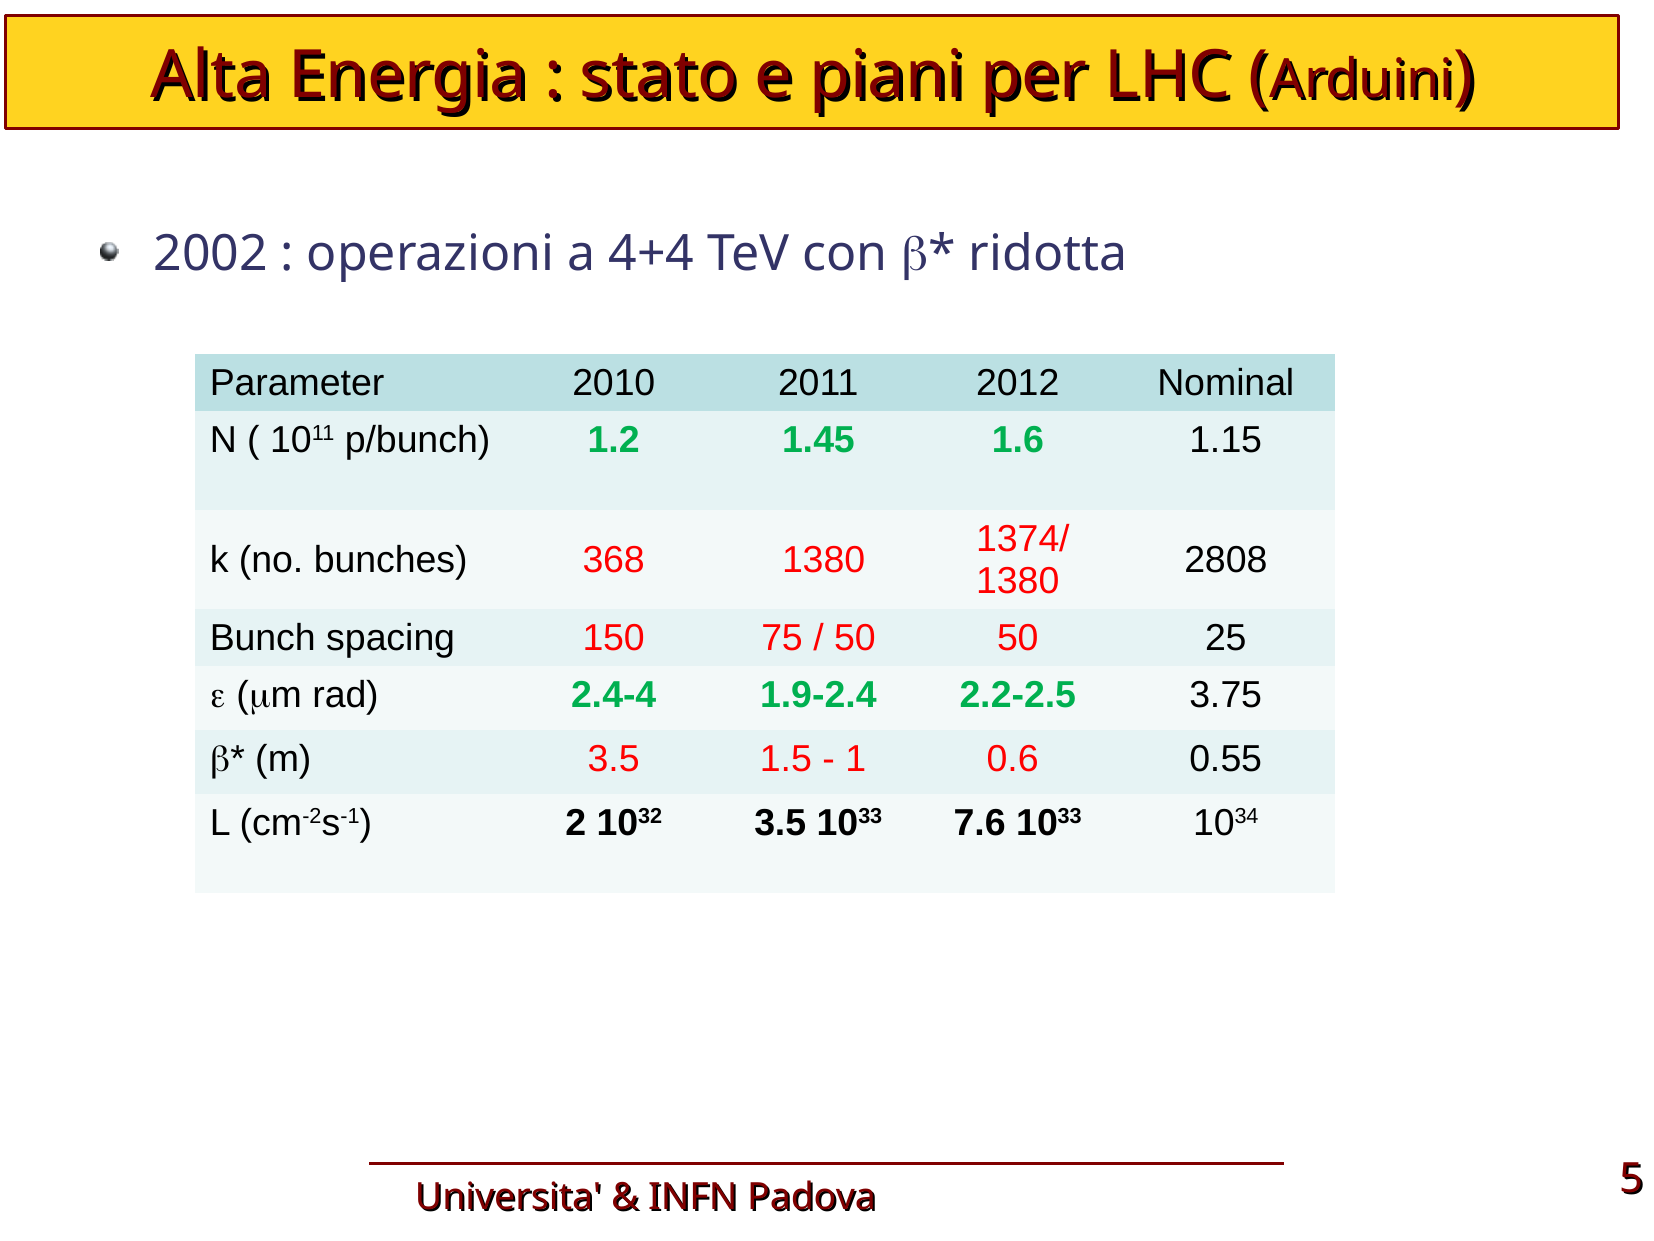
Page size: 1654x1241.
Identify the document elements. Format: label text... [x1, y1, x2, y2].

table_cell 25 [1116, 609, 1335, 666]
table_cell 1034 [1116, 794, 1335, 893]
table_cell 1.15 [1116, 411, 1335, 510]
table_header 2012 [919, 354, 1116, 411]
table_cell e (mm rad) [195, 666, 510, 730]
table_header Nominal [1116, 354, 1335, 411]
table_cell 3.75 [1116, 666, 1335, 730]
table_cell 368 [510, 510, 718, 609]
table_cell 3.5 [510, 730, 718, 794]
table_cell 1380 [718, 510, 919, 609]
table_cell 1.9-2.4 [718, 666, 919, 730]
title Alta Energia : stato e piani per LHC (Arduini) [5, 15, 1619, 129]
table_cell 75 / 50 [718, 609, 919, 666]
table_cell 50 [919, 609, 1116, 666]
table_cell 1.2 [510, 411, 718, 510]
picture [100, 249, 119, 261]
table_cell Bunch spacing [195, 609, 510, 666]
table_cell 2808 [1116, 510, 1335, 609]
table_cell 3.5 1033 [718, 794, 919, 893]
table_cell 2.4-4 [510, 666, 718, 730]
table_header 2011 [718, 354, 919, 411]
table_cell 1374/ 1380 [919, 510, 1116, 609]
table_cell 1.5 - 1 [718, 730, 919, 794]
table_cell L (cm-2s-1) [195, 794, 510, 893]
table_cell 2 1032 [510, 794, 718, 893]
list 2002 : operazioni a 4+4 TeV con b* ridotta [82, 183, 1571, 249]
table_cell N ( 1011 p/bunch) [195, 411, 510, 510]
table_cell 1.6 [919, 411, 1116, 510]
table_cell 0.55 [1116, 730, 1335, 794]
table_cell 1.45 [718, 411, 919, 510]
table_cell 0.6 [919, 730, 1116, 794]
table_cell 2.2-2.5 [919, 666, 1116, 730]
table_header Parameter [195, 354, 510, 411]
table_cell k (no. bunches) [195, 510, 510, 609]
table_header 2010 [510, 354, 718, 411]
table_cell 150 [510, 609, 718, 666]
table_cell b* (m) [195, 730, 510, 794]
table_cell 7.6 1033 [919, 794, 1116, 893]
